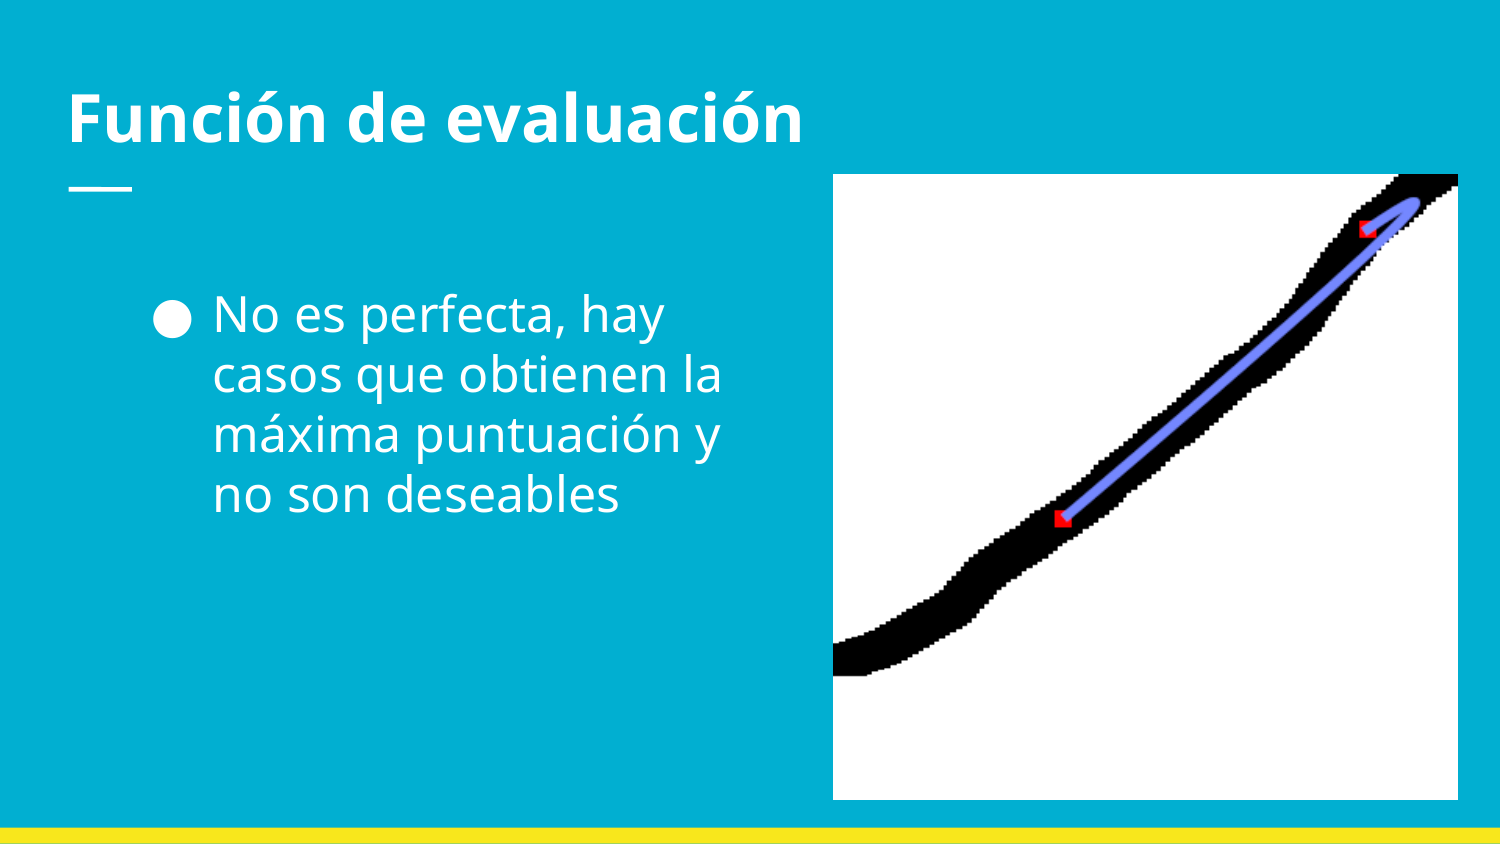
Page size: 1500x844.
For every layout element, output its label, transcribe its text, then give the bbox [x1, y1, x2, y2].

title Función de evaluación [51, 61, 1449, 167]
picture [833, 174, 1458, 800]
text_box No es perfecta, hay casos que obtienen la máxima puntuación y no son deseables [123, 267, 791, 707]
